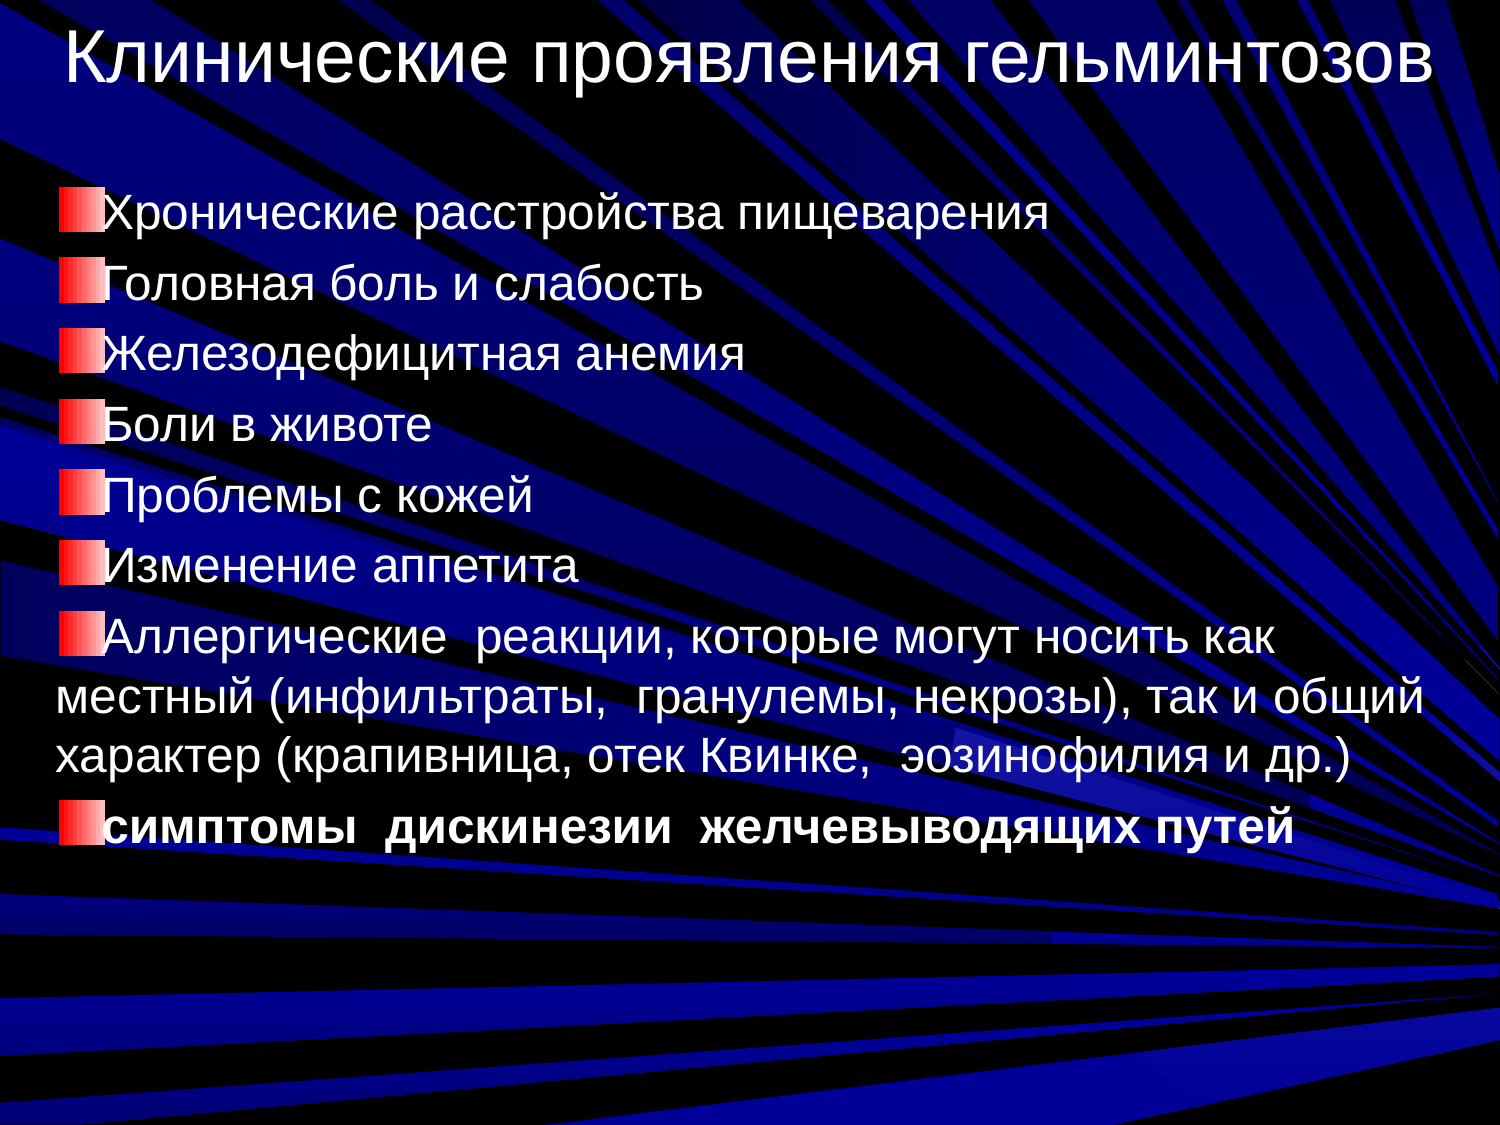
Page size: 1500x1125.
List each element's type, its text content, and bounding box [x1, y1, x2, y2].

title Клинические проявления гельминтозов [0, 0, 1500, 188]
list Хронические расстройства пищеварения Головная боль и слабость Железодефицитная анемия Боли в животе Проблемы с кожей Изменение аппетита Аллергические реакции, которые могут носить как местный (инфильтраты, гранулемы, некрозы), так и общий характер (крапивница, отек Квинке, эозинофилия и др.) симптомы дискинезии желчевыводящих путей [41, 172, 1447, 916]
